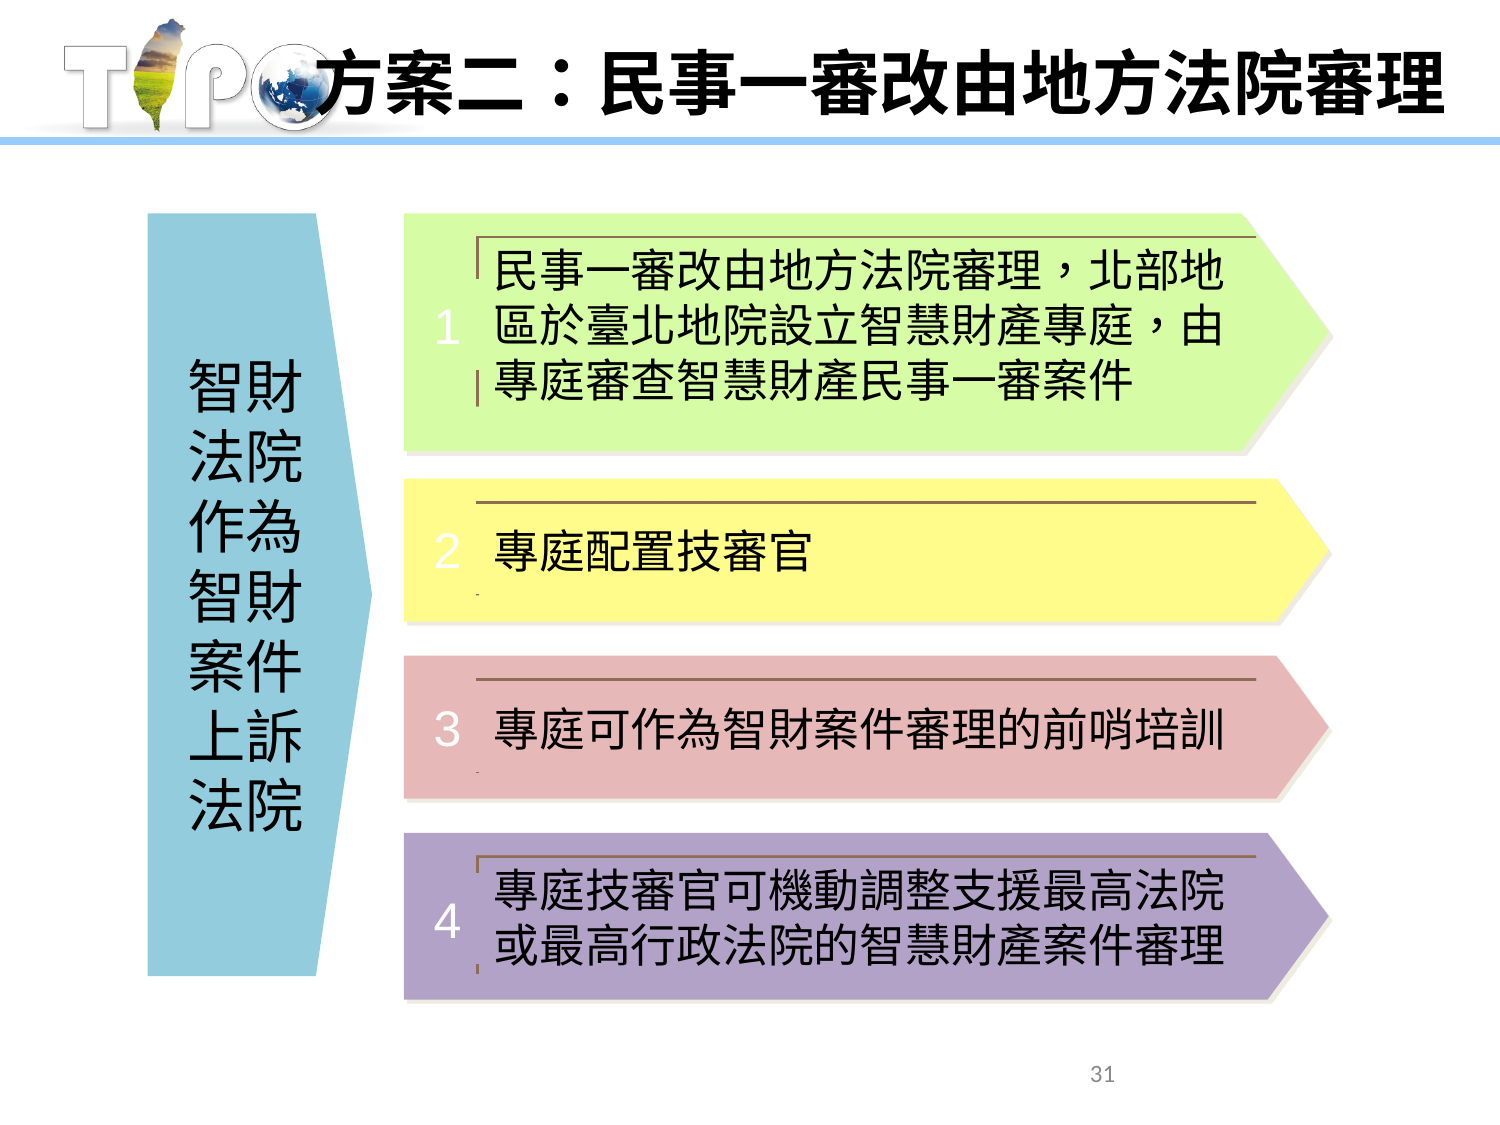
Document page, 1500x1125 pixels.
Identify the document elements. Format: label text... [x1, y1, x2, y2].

title 方案二：民事一審改由地方法院審理 [277, 30, 1483, 138]
text_box 專庭技審官可機動調整支援最高法院 或最高行政法院的智慧財產案件審理 [479, 858, 1258, 976]
text_box 民事一審改由地方法院審理，北部地 區於臺北地院設立智慧財產專庭，由 專庭審查智慧財產民事一審案件 [479, 238, 1258, 409]
text_box 4 [416, 873, 479, 964]
text_box 智財 法院 作為 智財 案件 上訴 法院 [147, 213, 373, 977]
text_box 專庭可作為智財案件審理的前哨培訓 [479, 681, 1258, 775]
text_box [403, 655, 1329, 799]
text_box 1 [416, 279, 479, 370]
text_box 30 [1074, 1042, 1426, 1103]
text_box [403, 478, 1329, 622]
text_box [403, 213, 1329, 452]
text_box 2 [416, 504, 479, 594]
text_box [403, 832, 1329, 1000]
text_box 3 [416, 681, 479, 772]
text_box 專庭配置技審官 [479, 504, 1258, 597]
